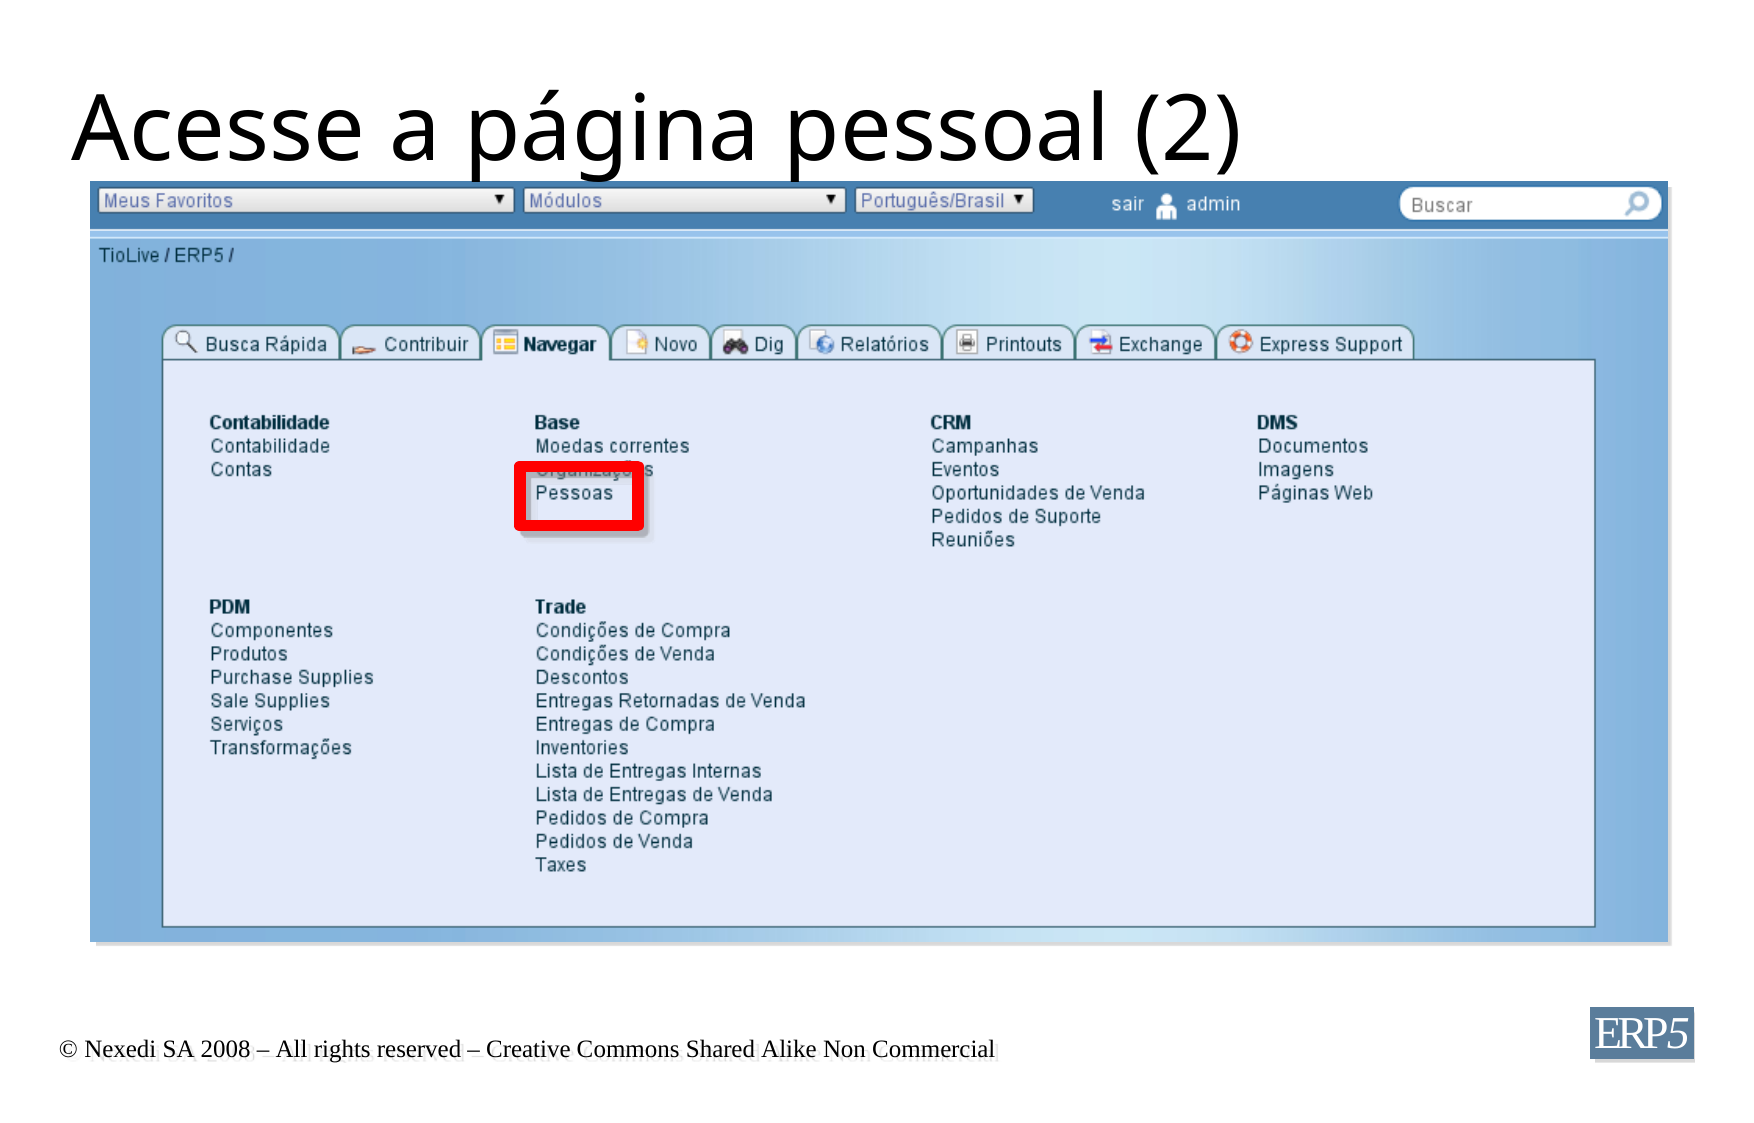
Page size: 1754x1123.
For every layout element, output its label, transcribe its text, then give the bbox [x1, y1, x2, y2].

picture [90, 187, 1668, 942]
title Acesse a página pessoal (2) [71, 63, 1707, 187]
